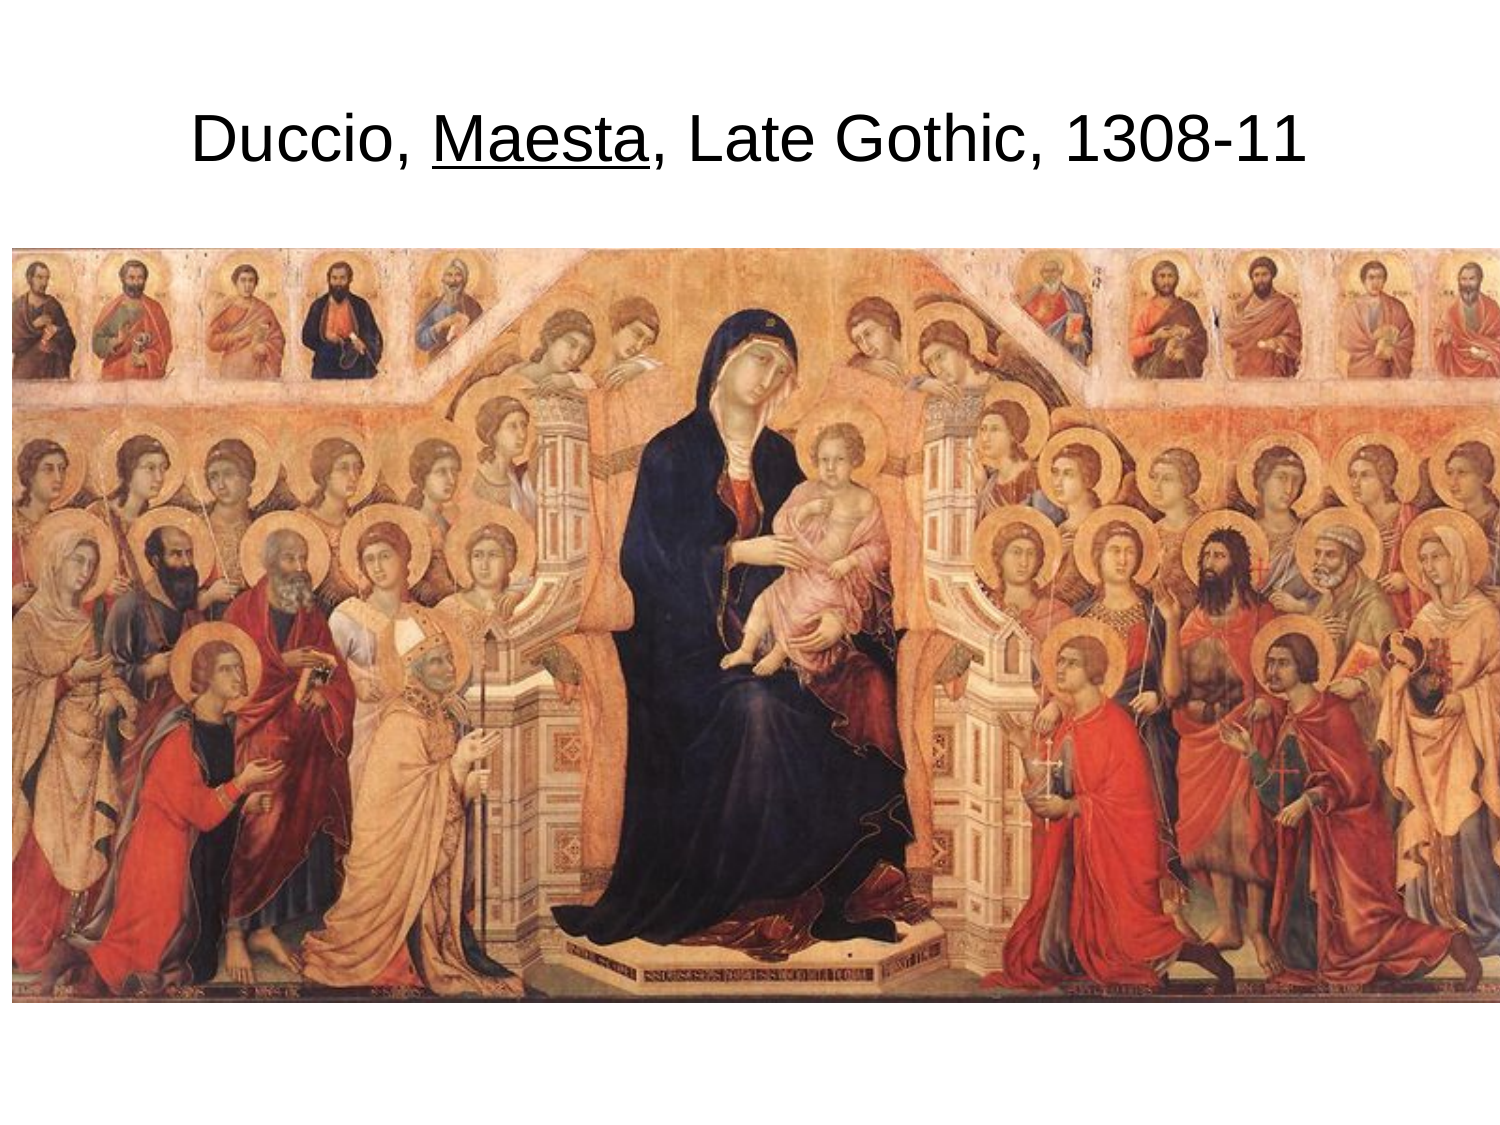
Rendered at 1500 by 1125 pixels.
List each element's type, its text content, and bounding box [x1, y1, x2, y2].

picture [12, 248, 1500, 1003]
title Duccio, Maesta, Late Gothic, 1308-11 [75, 45, 1426, 233]
